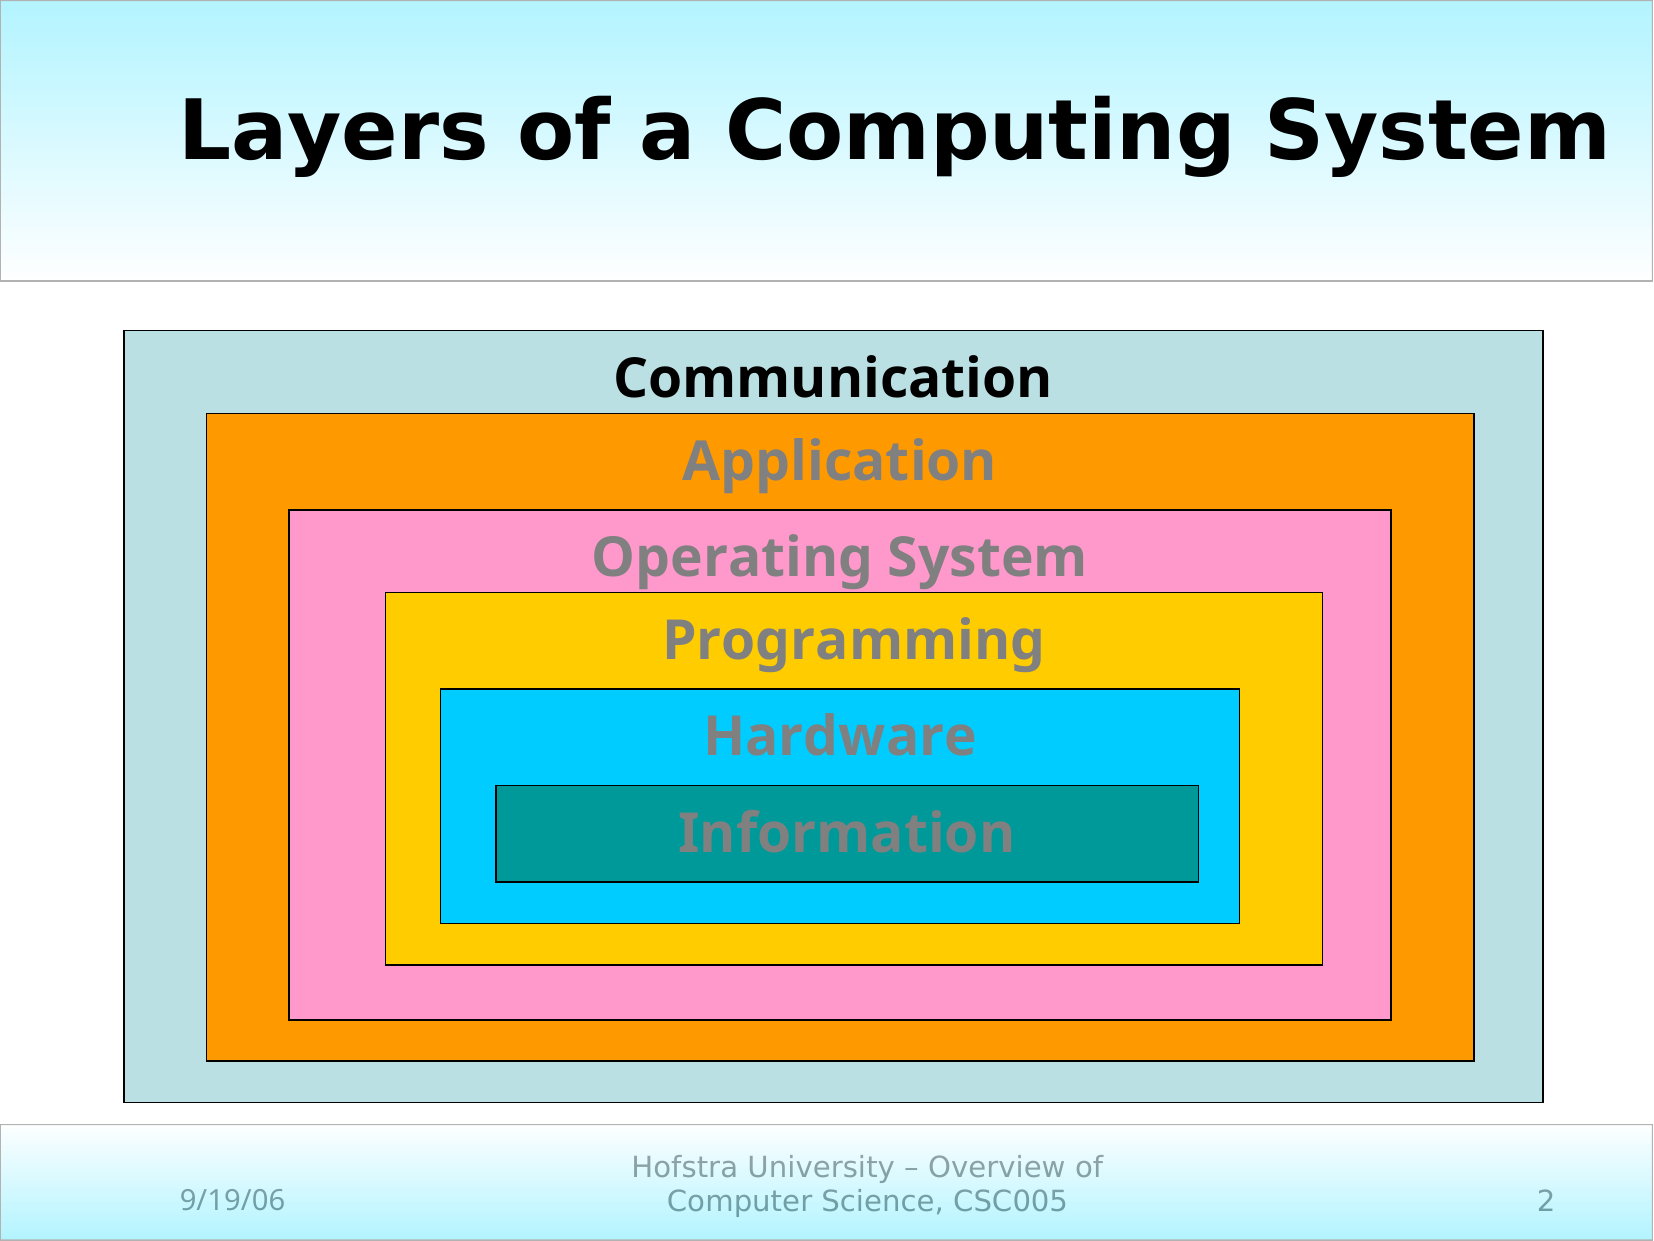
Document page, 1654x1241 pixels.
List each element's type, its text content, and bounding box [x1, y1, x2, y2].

text_box Operating System [289, 509, 1392, 1020]
text_box Information [495, 785, 1199, 883]
text_box Hardware [440, 688, 1240, 924]
text_box Application [206, 413, 1474, 1062]
title Layers of a Computing System [151, 27, 1640, 235]
text_box Communication [123, 330, 1543, 1103]
text_box Programming [385, 592, 1323, 965]
